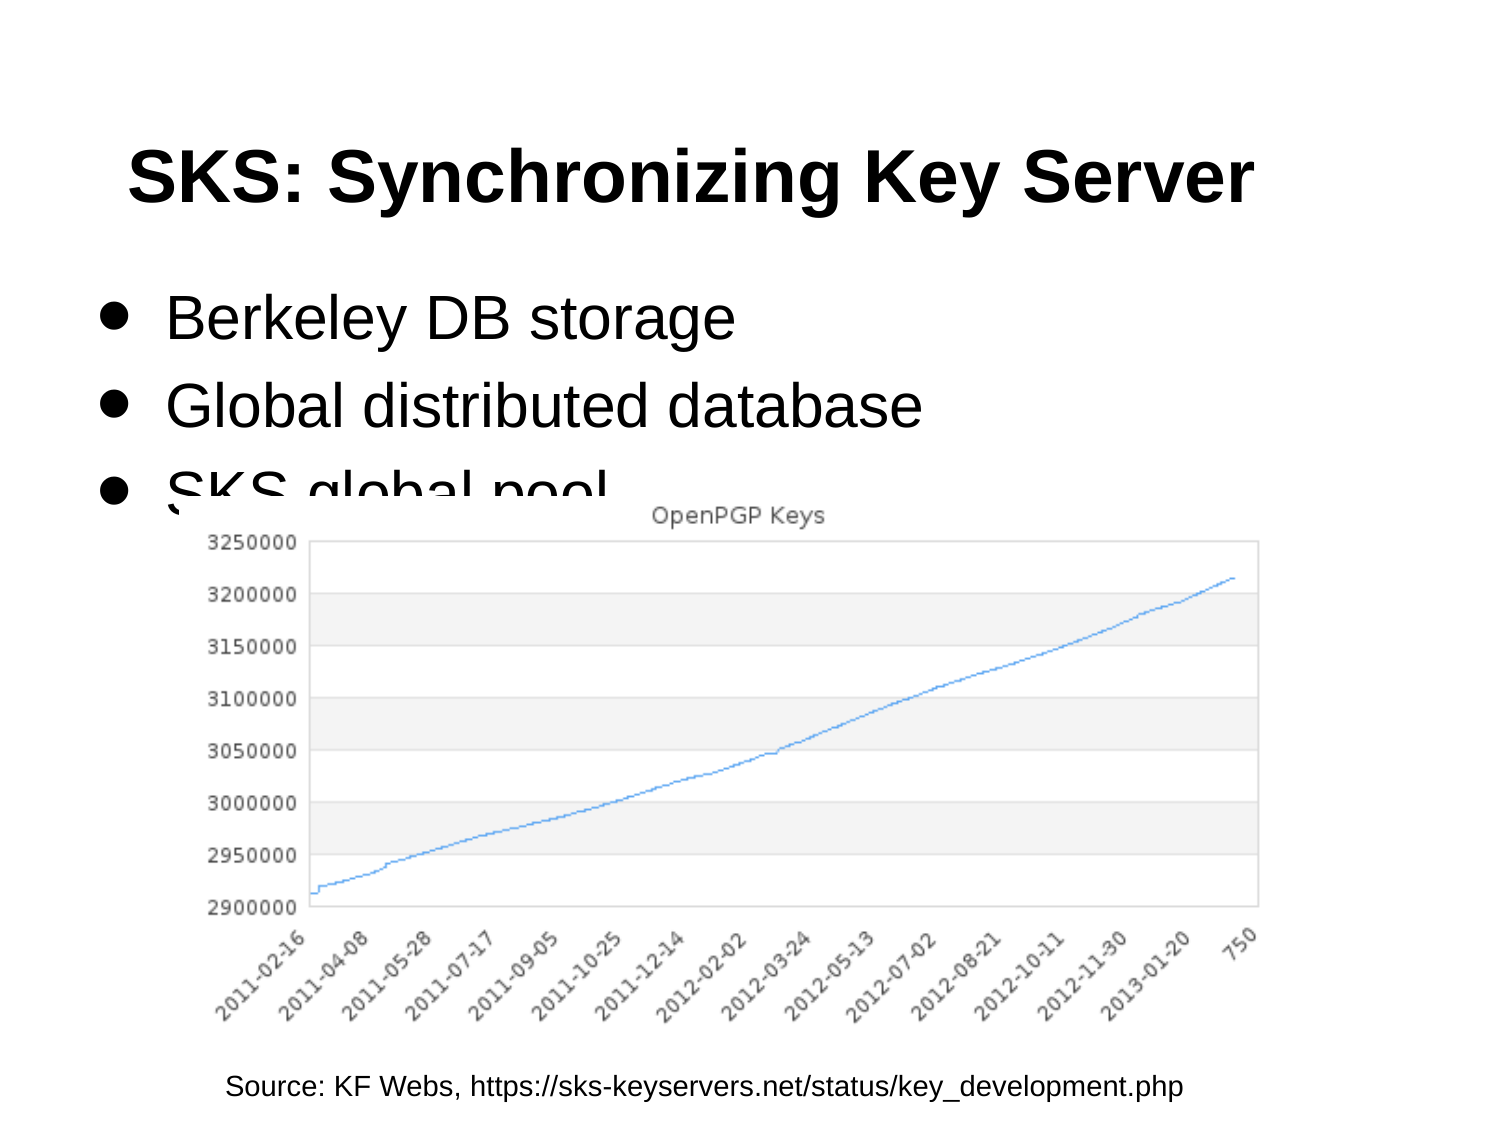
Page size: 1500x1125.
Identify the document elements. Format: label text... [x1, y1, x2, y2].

list Berkeley DB storage Global distributed database SKS global pool [75, 262, 1425, 1078]
title SKS: Synchronizing Key Server [75, 45, 1425, 233]
text_box Source: KF Webs, https://sks-keyservers.net/status/key_development.php [210, 1052, 1381, 1085]
text_box [179, 496, 1295, 1055]
